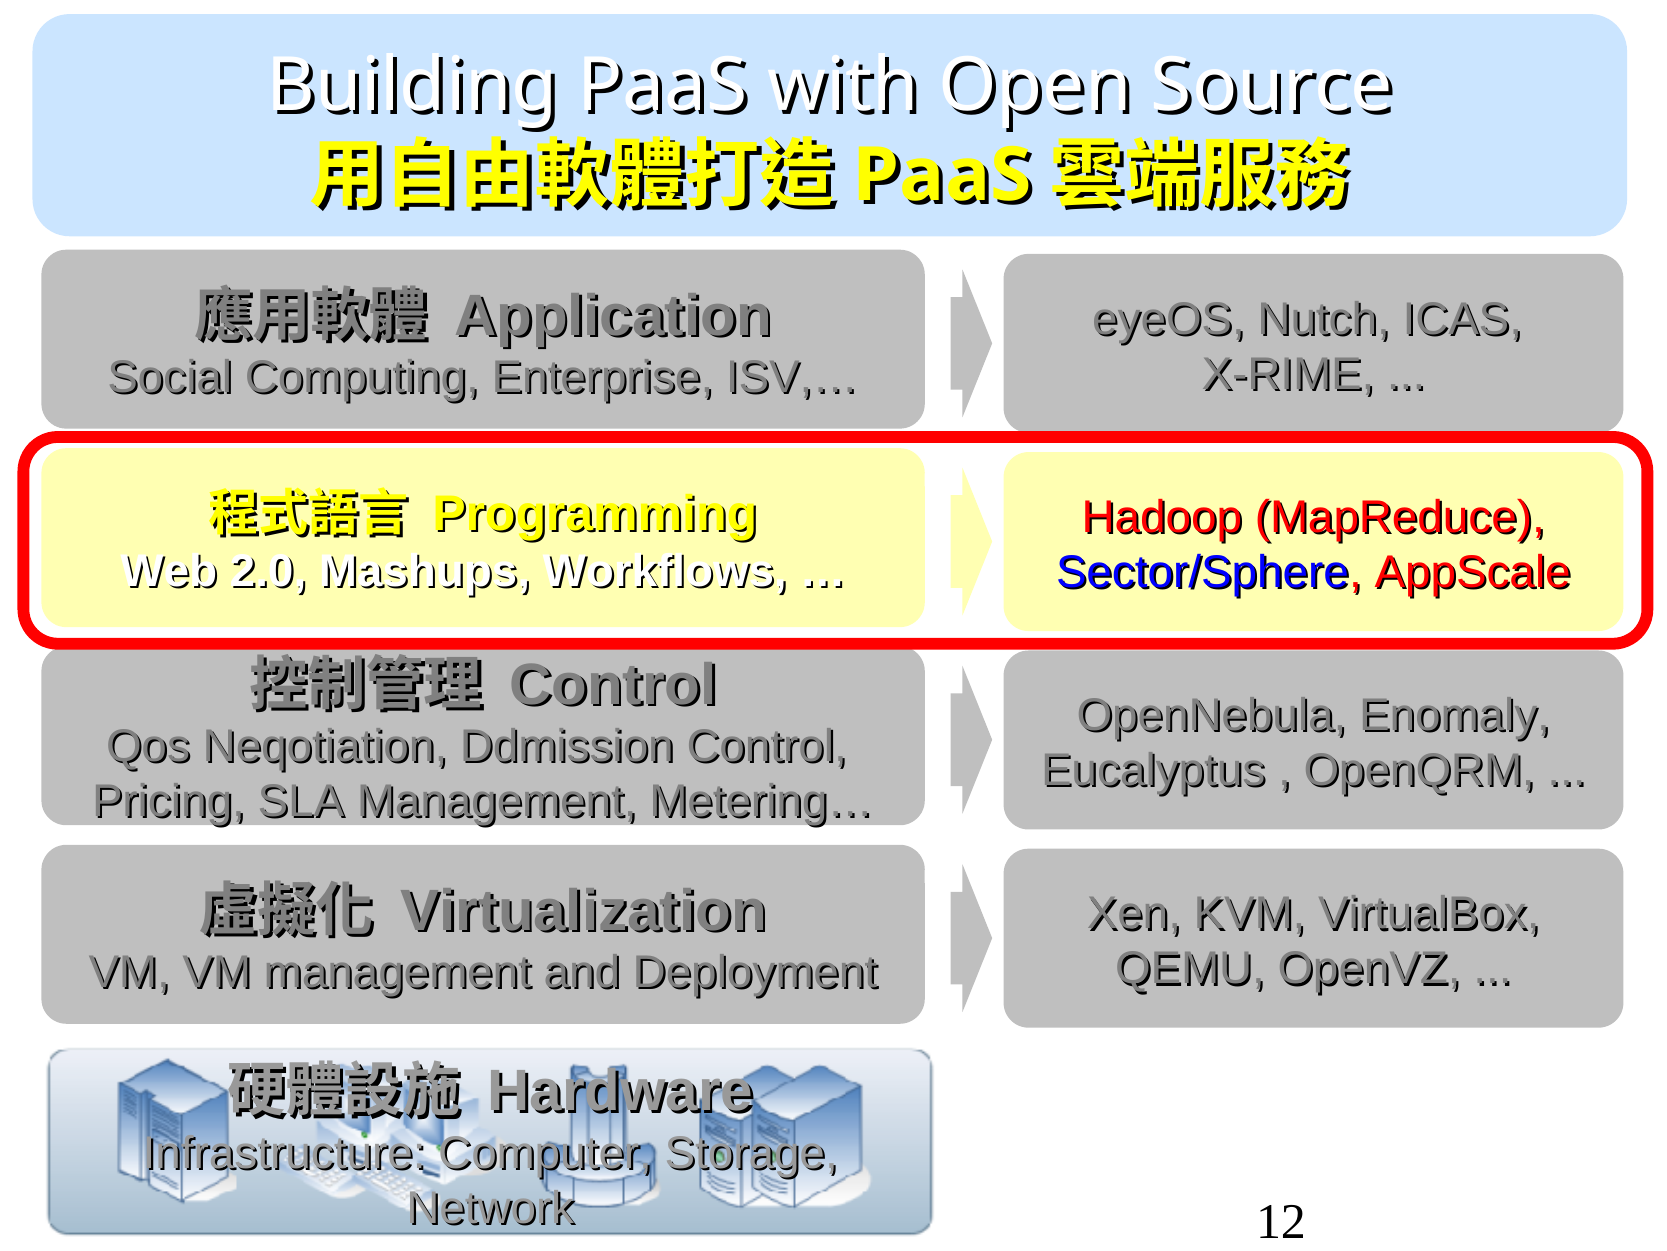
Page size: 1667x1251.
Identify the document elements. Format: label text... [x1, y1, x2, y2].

text_box [950, 864, 993, 1013]
text_box Hadoop (MapReduce), Sector/Sphere, AppScale [1003, 452, 1624, 632]
text_box [950, 665, 993, 814]
text_box [950, 467, 993, 616]
text_box eyeOS, Nutch, ICAS, X-RIME, ... [1003, 253, 1624, 431]
text_box 虛擬化 Virtualization VM, VM management and Deployment [41, 844, 925, 1024]
text_box OpenNebula, Enomaly, Eucalyptus , OpenQRM, ... [1003, 650, 1624, 830]
text_box [950, 269, 993, 418]
text_box 應用軟體 Application Social Computing, Enterprise, ISV,… [41, 249, 925, 429]
text_box 程式語言 Programming Web 2.0, Mashups, Workflows, … [41, 448, 925, 628]
text_box 硬體設施 Hardware Infrastructure: Computer, Storage, Network [41, 1043, 940, 1242]
text_box 控制管理 Control Qos Neqotiation, Ddmission Control, Pricing, SLA Management, Metering… [41, 650, 925, 826]
text_box Xen, KVM, VirtualBox, QEMU, OpenVZ, ... [1003, 848, 1624, 1028]
text_box Building PaaS with Open Source 用自由軟體打造PaaS雲端服務 [32, 14, 1628, 237]
